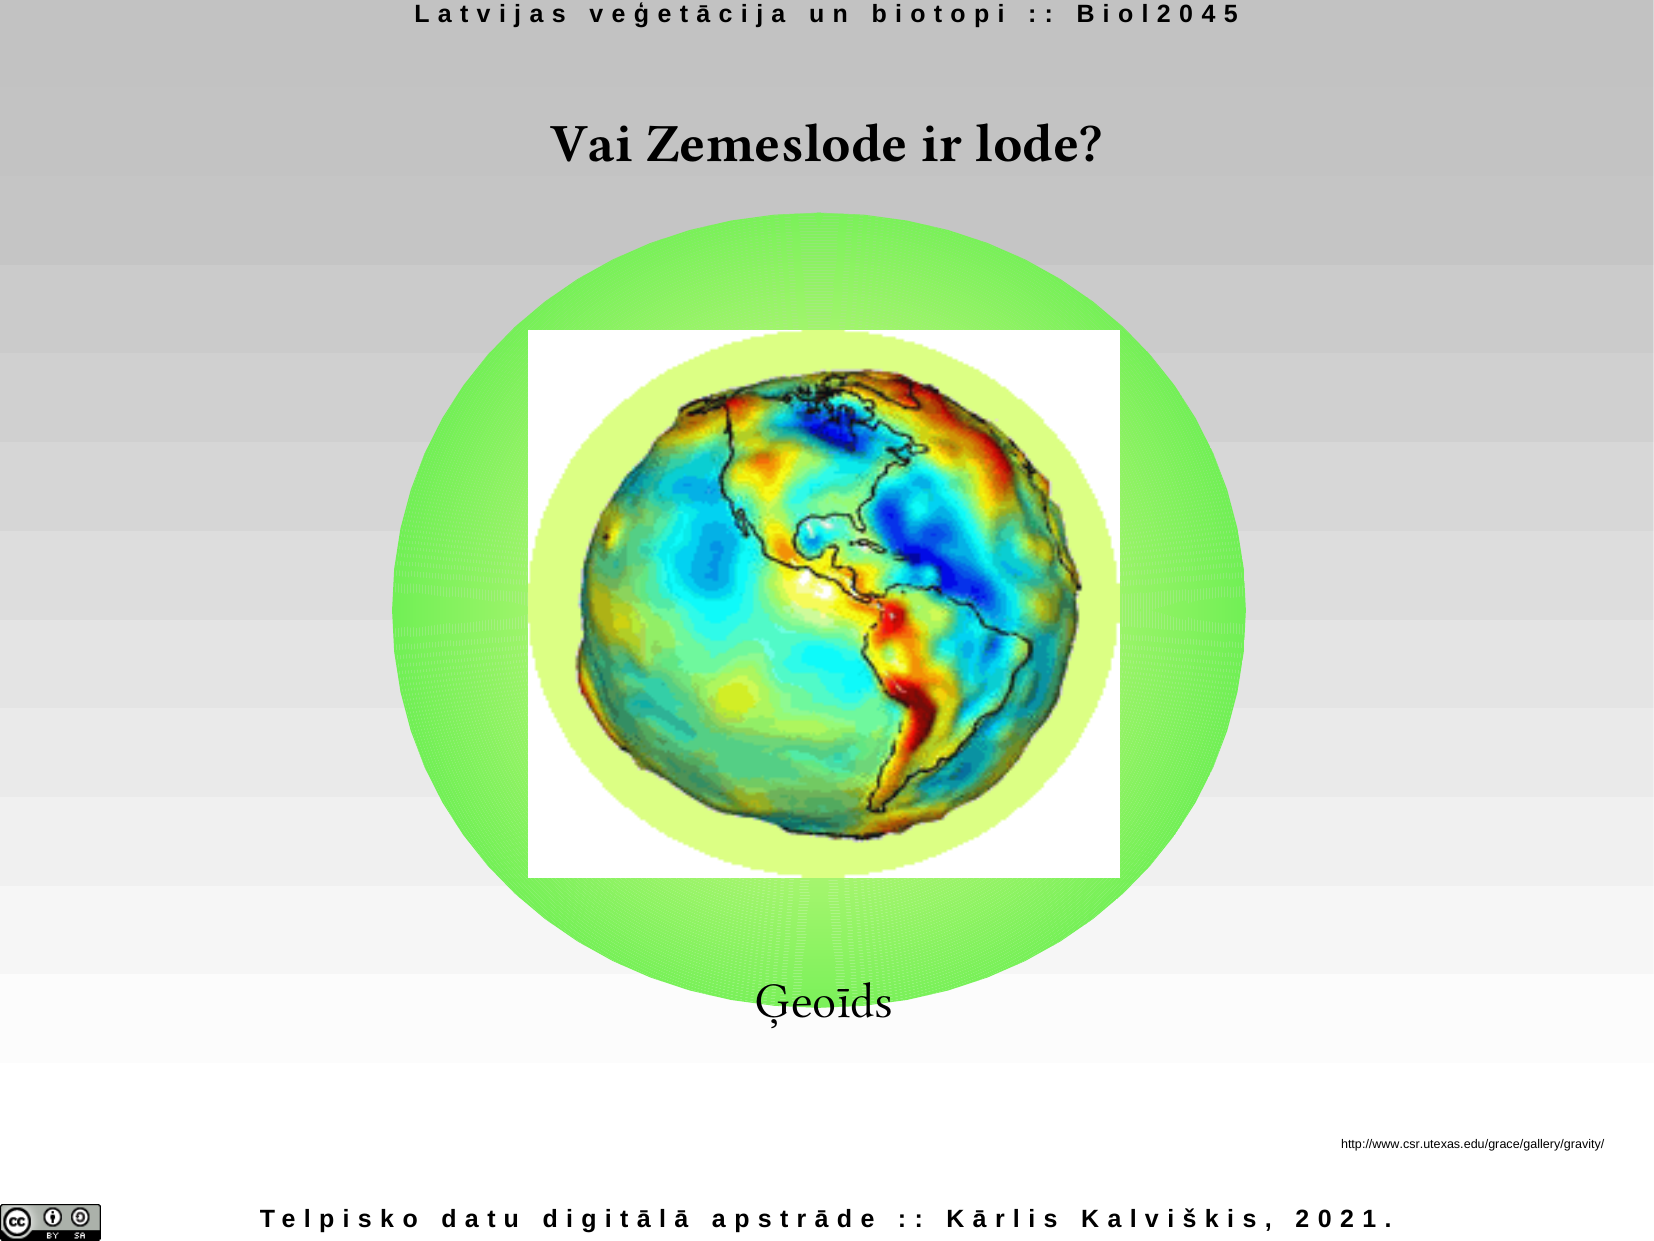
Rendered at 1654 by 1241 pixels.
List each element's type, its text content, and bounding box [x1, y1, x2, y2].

text_box [392, 287, 1246, 1004]
picture [528, 330, 1120, 878]
text_box Ģeoīds [755, 972, 898, 1086]
text_box http://www.csr.utexas.edu/grace/gallery/gravity/ [1340, 1137, 1605, 1152]
picture [0, 287, 1654, 1241]
title Vai Zemeslode ir lode? [0, 1, 1654, 287]
